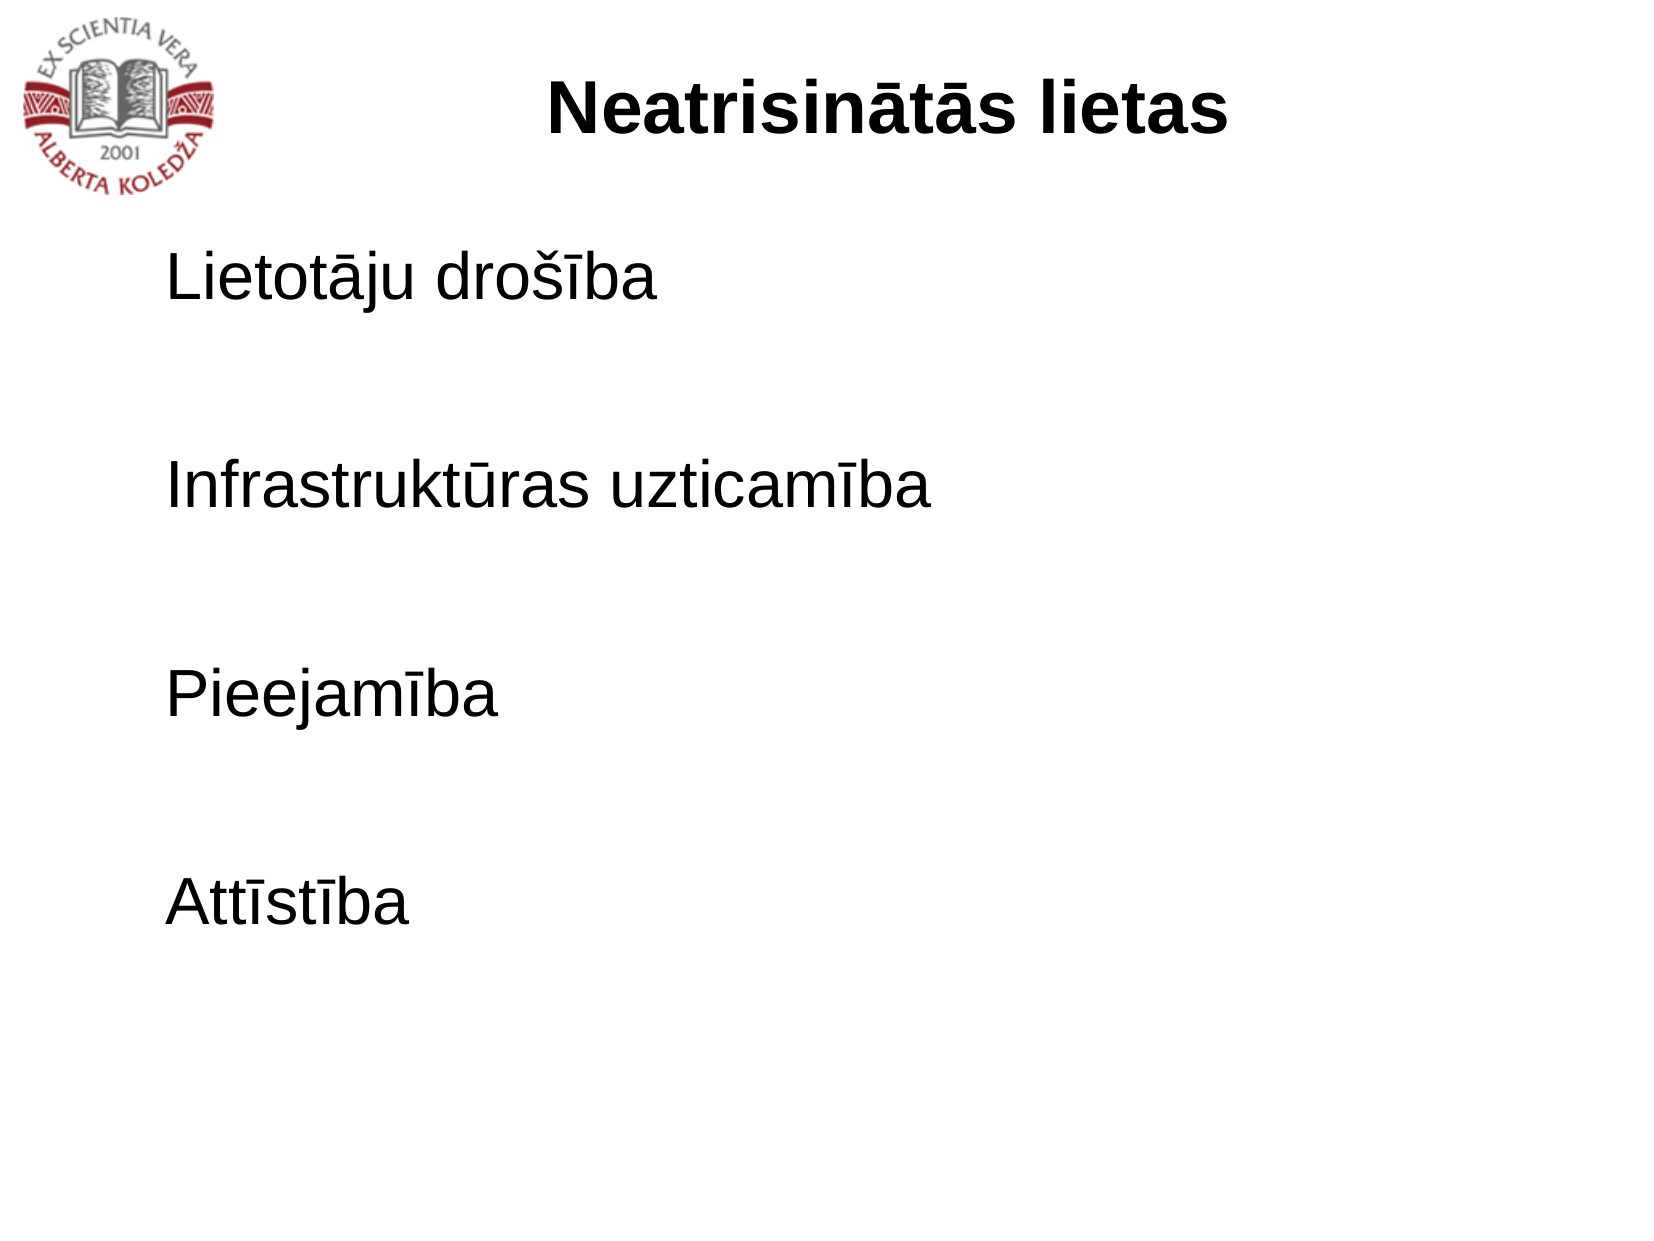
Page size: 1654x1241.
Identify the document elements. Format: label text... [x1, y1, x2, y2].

list Lietotāju drošība Infrastruktūras uzticamība Pieejamība Attīstība [94, 238, 1583, 1058]
title Neatrisinātās lietas [206, 49, 1571, 166]
picture [23, 17, 214, 195]
